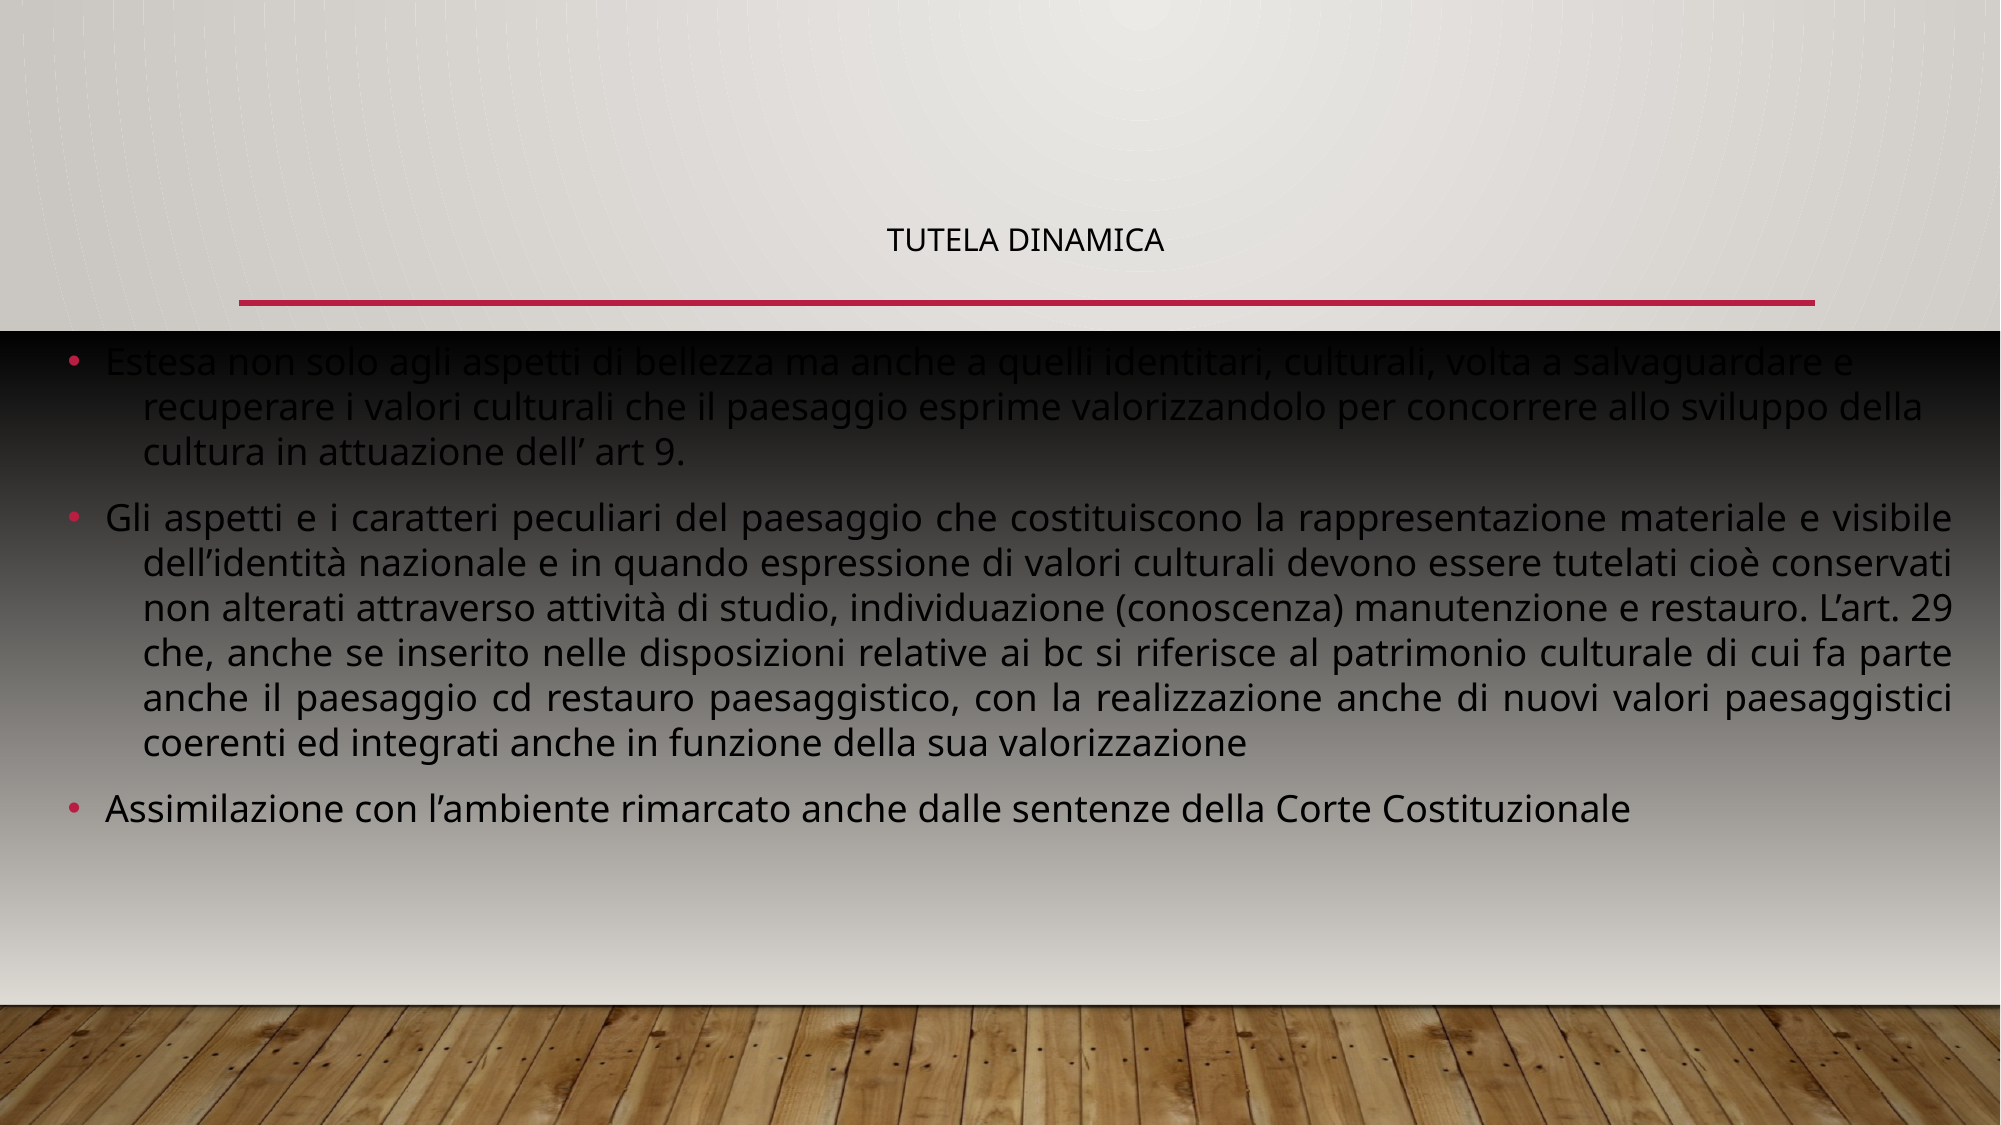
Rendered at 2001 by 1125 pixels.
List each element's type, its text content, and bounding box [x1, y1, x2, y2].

list Estesa non solo agli aspetti di bellezza ma anche a quelli identitari, culturali, volta a salvaguardare e recuperare i valori culturali che il paesaggio esprime valorizzandolo per concorrere allo sviluppo della cultura in attuazione dell’ art 9. Gli aspetti e i caratteri peculiari del paesaggio che costituiscono la rappresentazione materiale e visibile dell’identità nazionale e in quando espressione di valori culturali devono essere tutelati cioè conservati non alterati attraverso attività di studio, individuazione (conoscenza) manutenzione e restauro. L’art. 29 che, anche se inserito nelle disposizioni relative ai bc si riferisce al patrimonio culturale di cui fa parte anche il paesaggio cd restauro paesaggistico, con la realizzazione anche di nuovi valori paesaggistici coerenti ed integrati anche in funzione della sua valorizzazione Assimilazione con l’ambiente rimarcato anche dalle sentenze della Corte Costituzionale [52, 330, 1971, 897]
title tutela dinamica [238, 216, 1814, 305]
